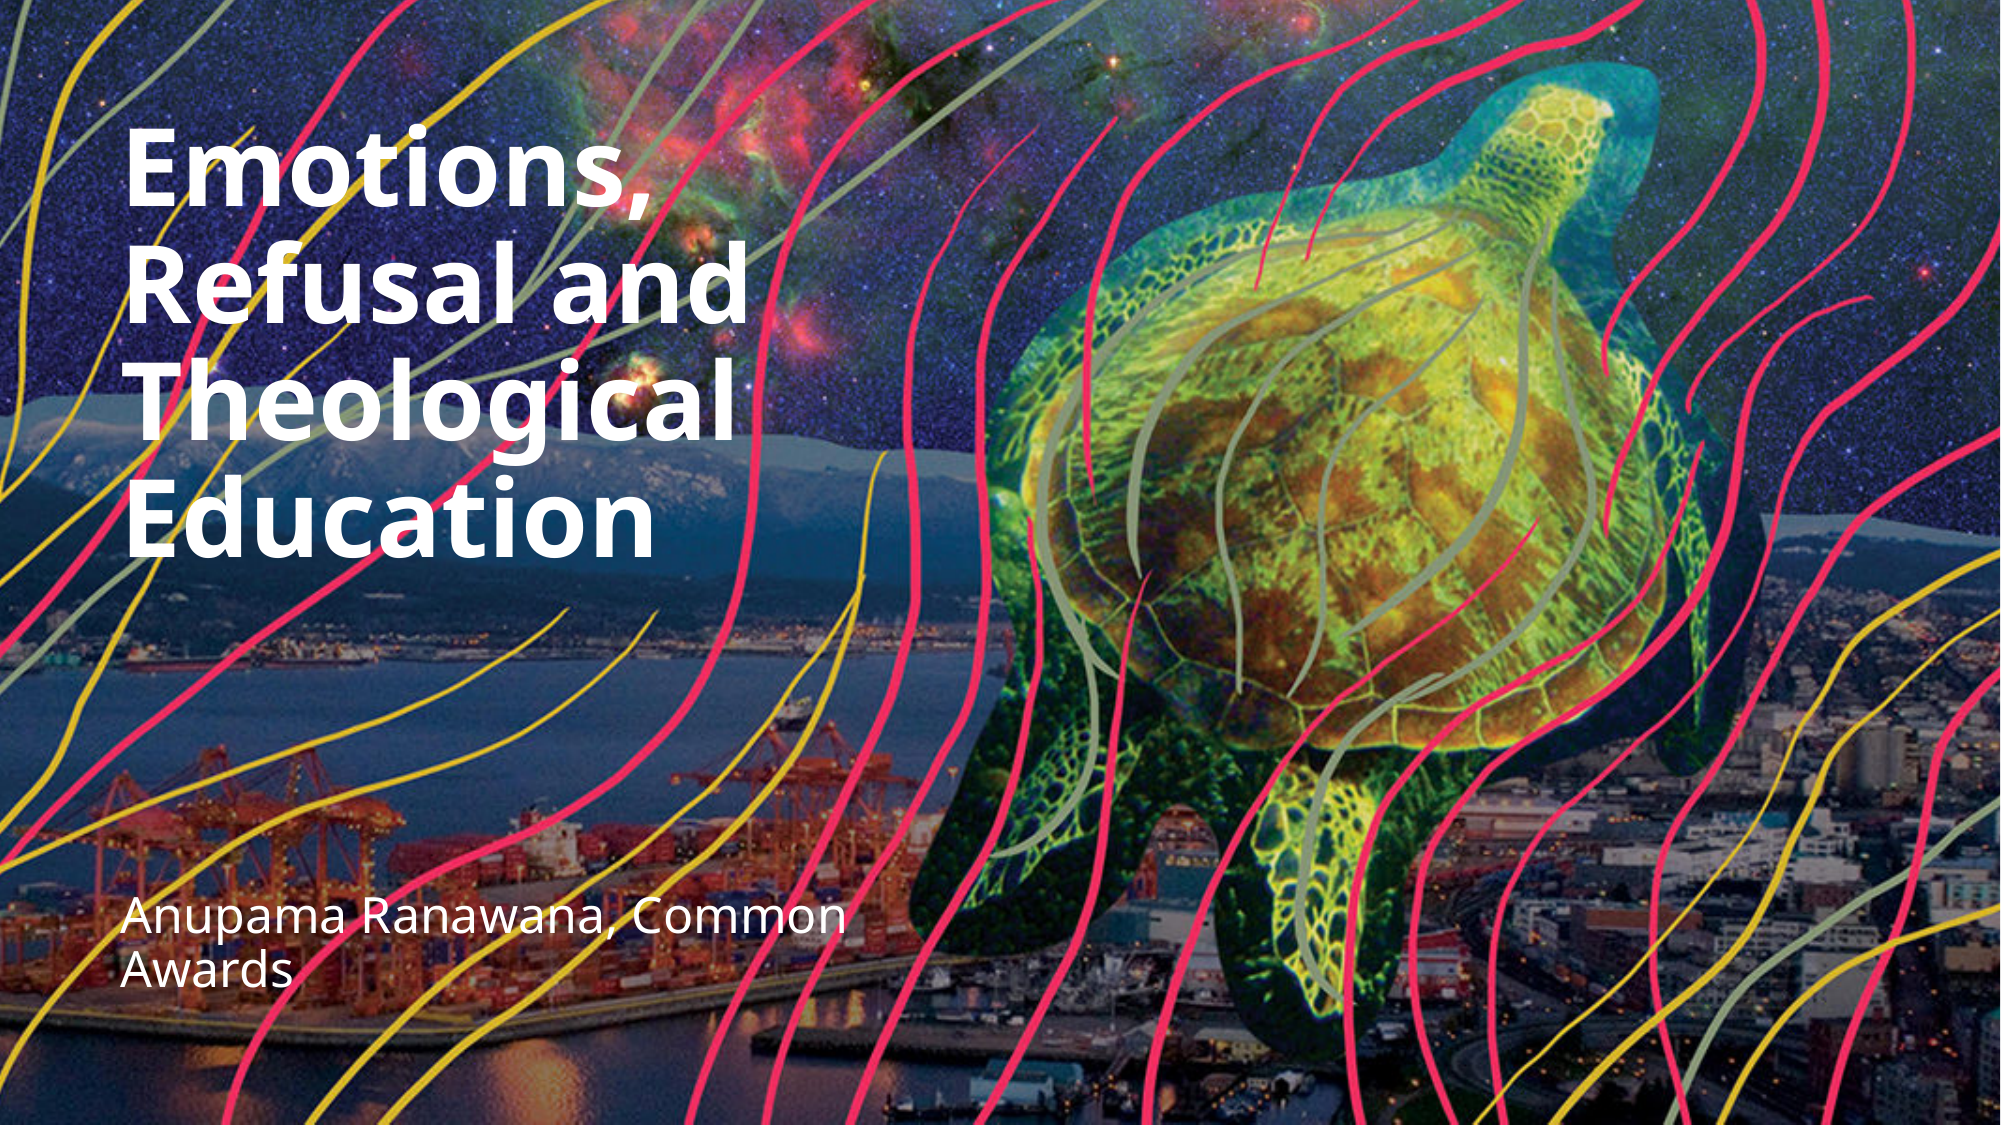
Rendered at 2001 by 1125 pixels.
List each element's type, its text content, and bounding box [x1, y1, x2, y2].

picture [0, 0, 2000, 1125]
subtitle Anupama Ranawana, Common Awards [105, 746, 1000, 1006]
title Emotions, Refusal and Theological Education [105, 105, 1000, 692]
